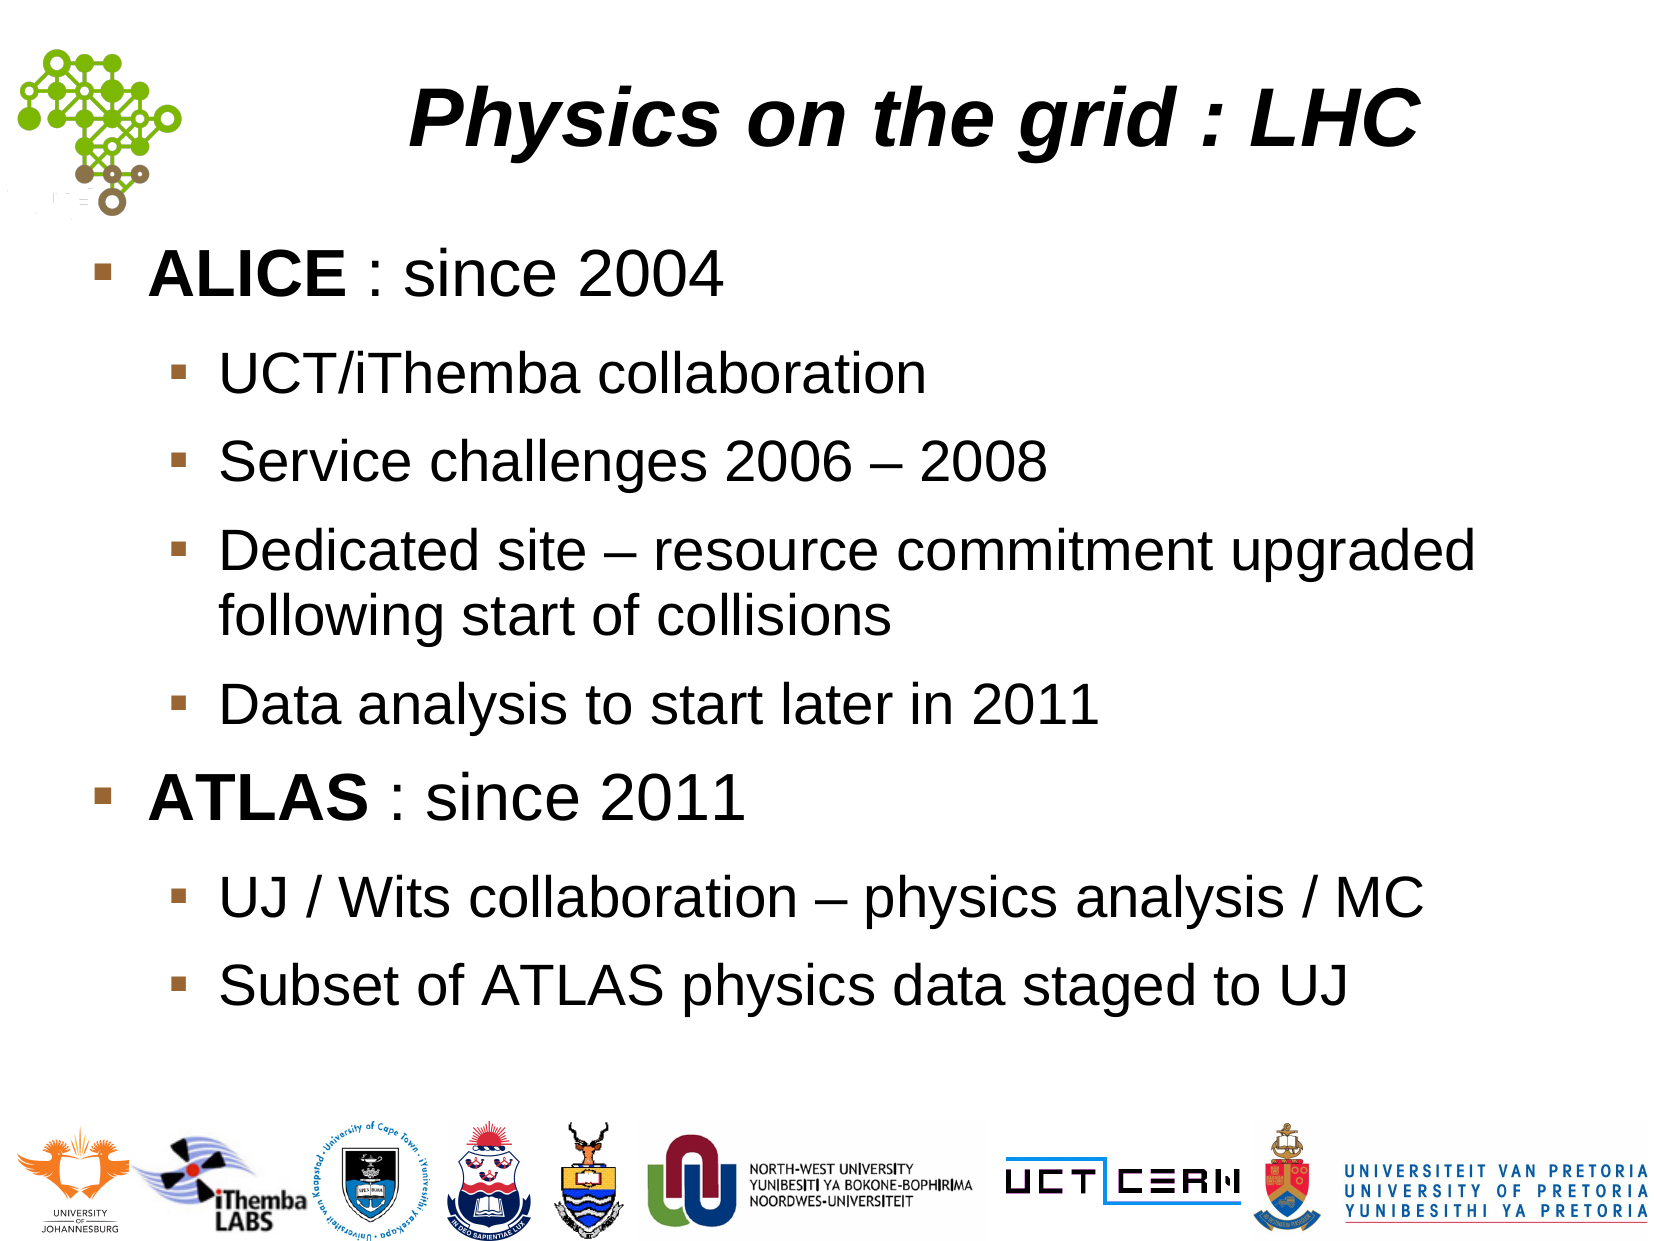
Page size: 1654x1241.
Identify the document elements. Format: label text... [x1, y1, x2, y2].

picture [7, 47, 185, 220]
picture [312, 1121, 430, 1241]
picture [636, 1121, 987, 1241]
picture [1253, 1121, 1648, 1241]
title Physics on the grid : LHC [206, 29, 1625, 207]
picture [11, 1121, 308, 1241]
picture [1006, 1157, 1241, 1205]
list ALICE : since 2004 UCT/iThemba collaboration Service challenges 2006 – 2008 Dedicated site – resource commitment upgraded following start of collisions Data analysis to start later in 2011 ATLAS : since 2011 UJ / Wits collaboration – physics analysis / MC Subset of ATLAS physics data staged to UJ [76, 236, 1565, 1055]
picture [553, 1121, 625, 1241]
picture [447, 1121, 531, 1241]
